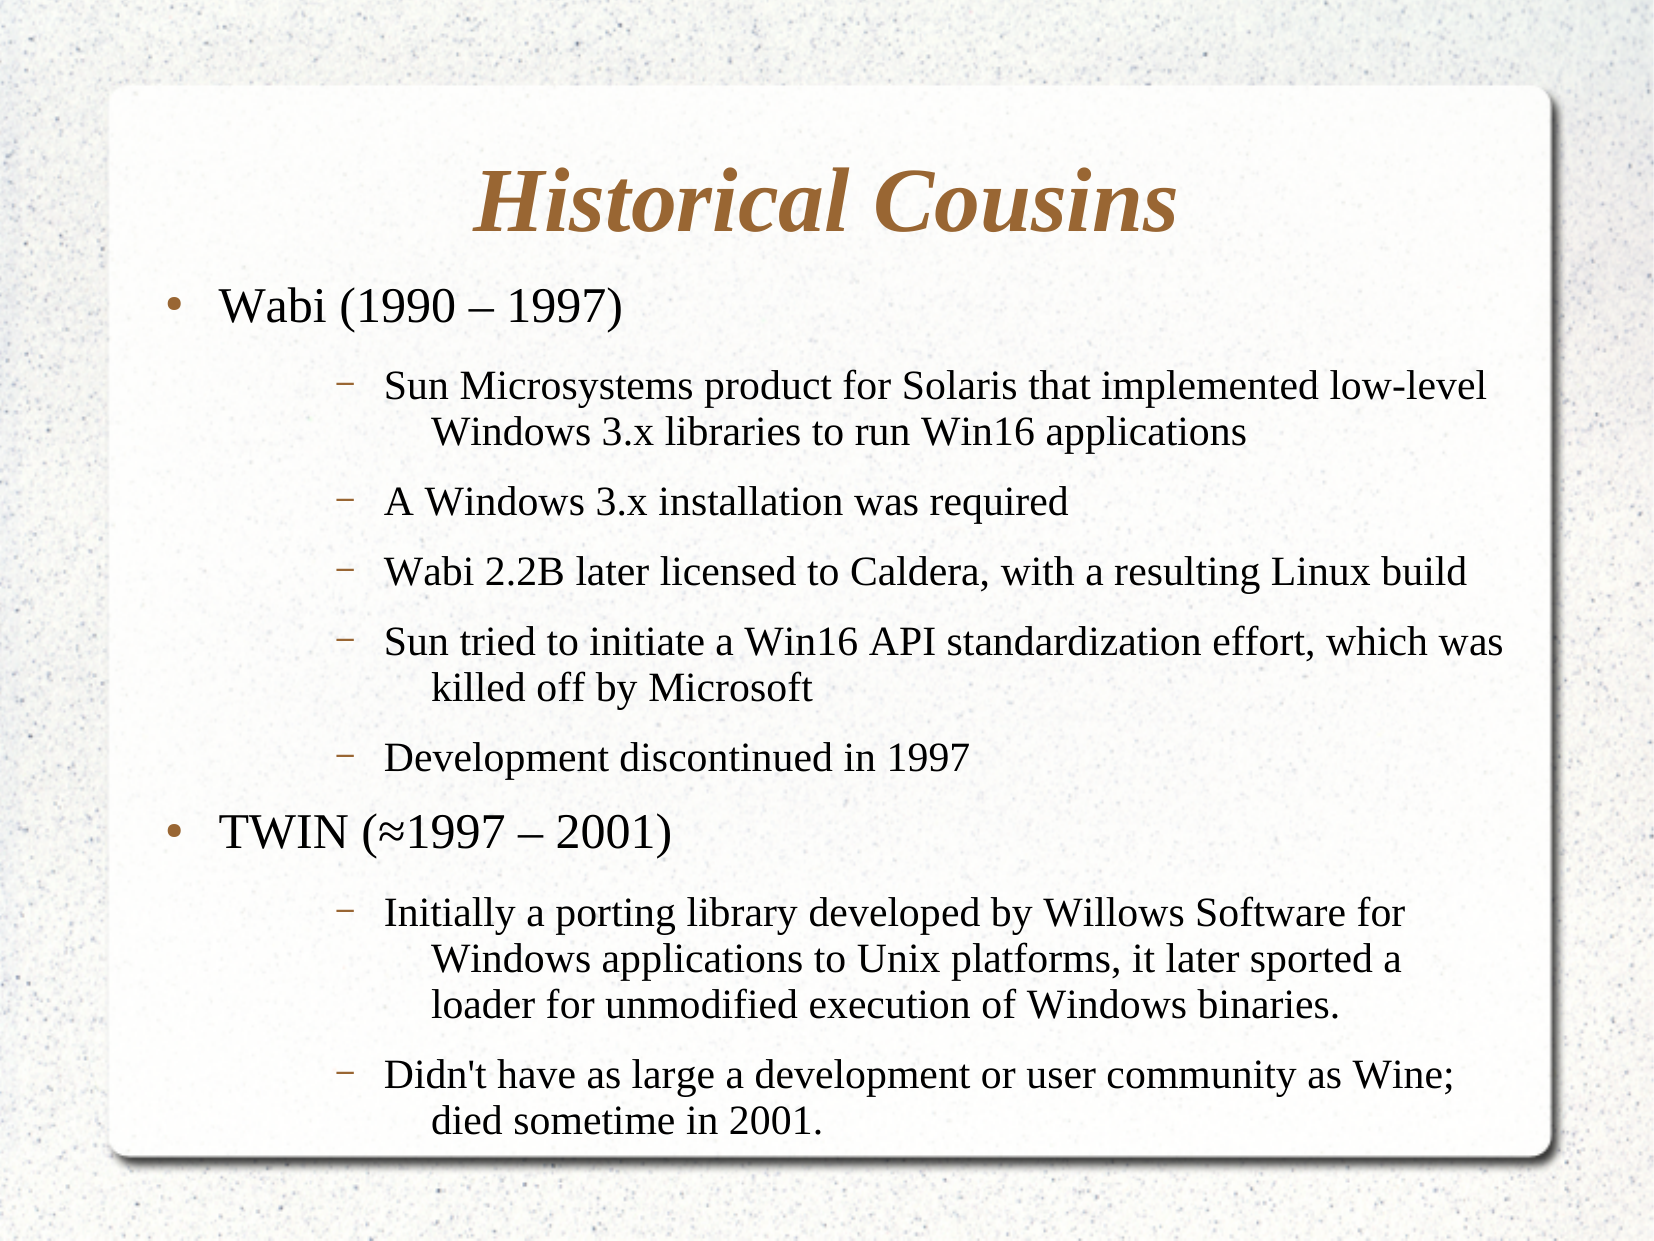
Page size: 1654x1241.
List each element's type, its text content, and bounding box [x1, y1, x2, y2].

picture [0, 0, 1654, 1241]
list Wabi (1990 – 1997) Sun Microsystems product for Solaris that implemented low-level Windows 3.x libraries to run Win16 applications A Windows 3.x installation was required Wabi 2.2B later licensed to Caldera, with a resulting Linux build Sun tried to initiate a Win16 API standardization effort, which was killed off by Microsoft Development discontinued in 1997 TWIN (≈1997 – 2001) Initially a porting library developed by Willows Software for Windows applications to Unix platforms, it later sported a loader for unmodified execution of Windows binaries. Didn't have as large a development or user community as Wine; died sometime in 2001. [147, 277, 1506, 1144]
title Historical Cousins [118, 104, 1536, 297]
